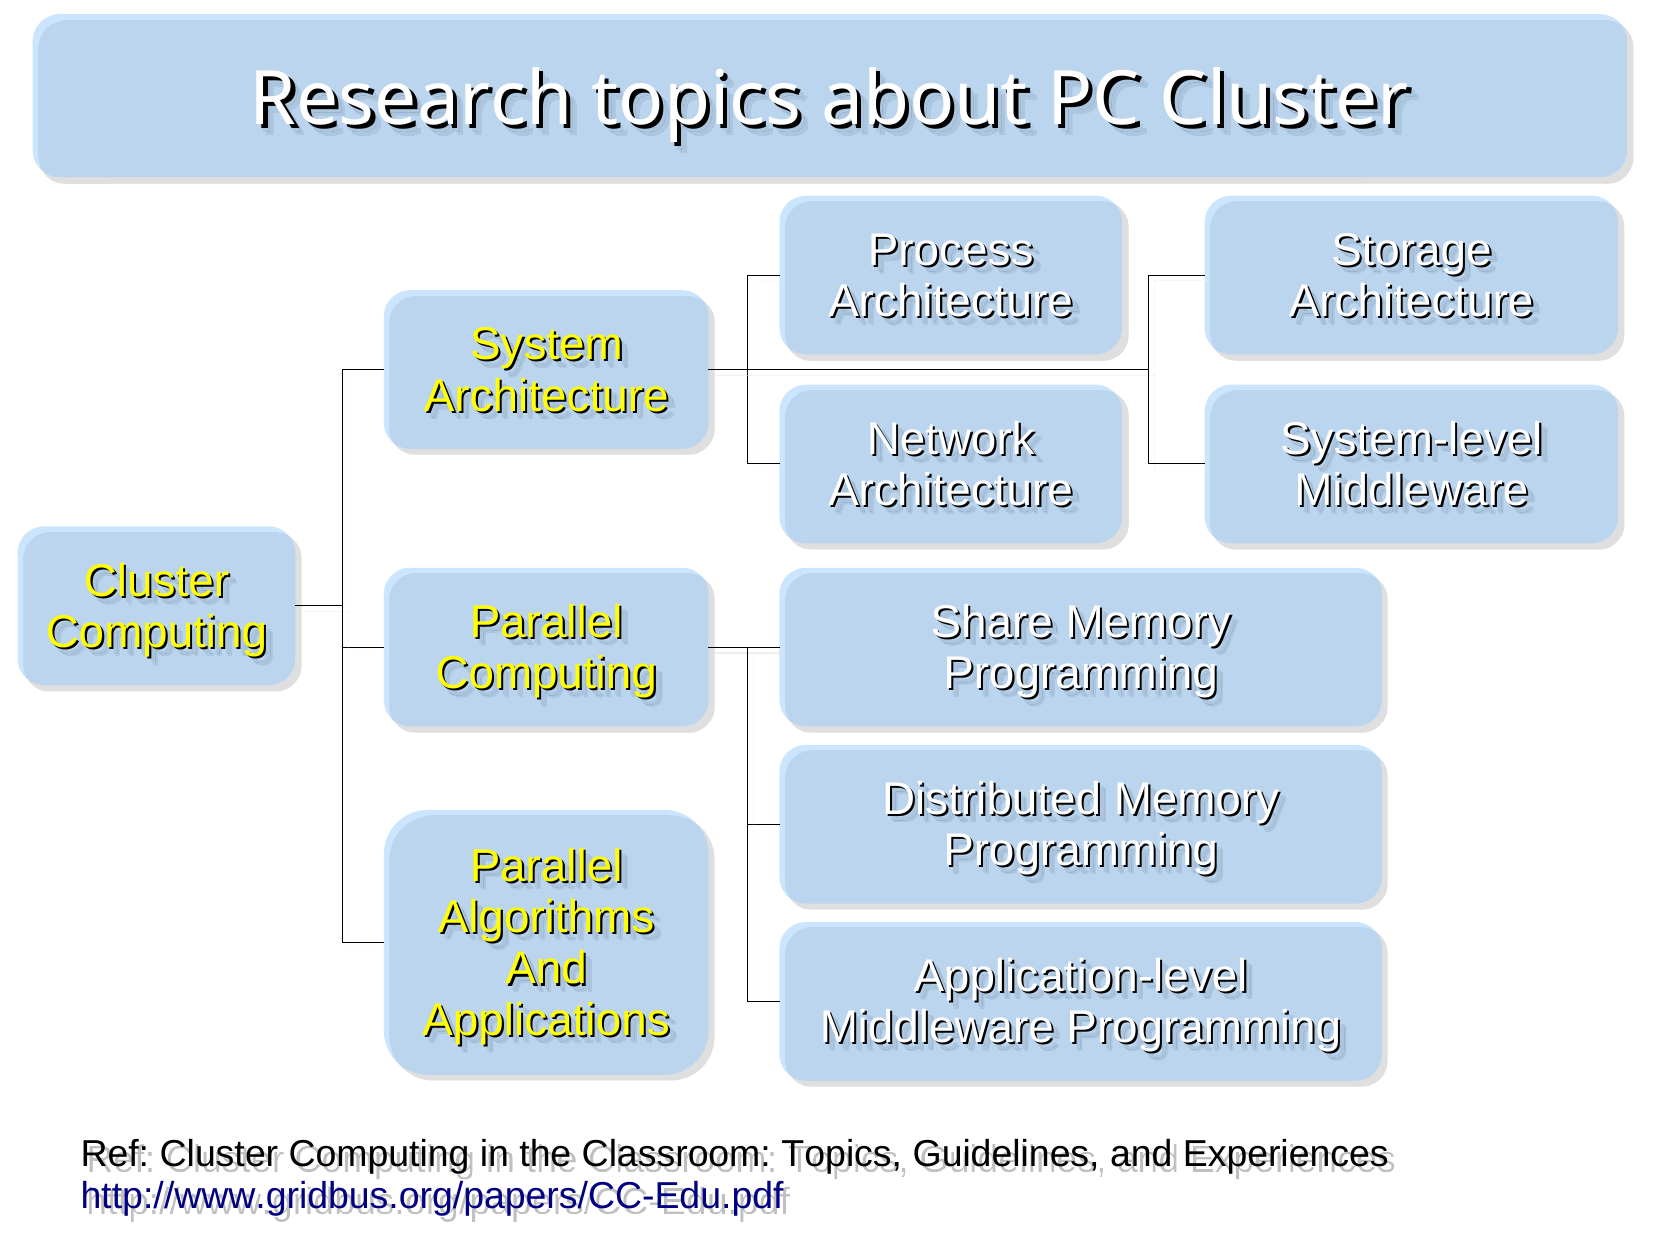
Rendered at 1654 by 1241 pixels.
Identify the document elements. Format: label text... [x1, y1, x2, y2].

text_box Network Architecture [779, 384, 1123, 544]
text_box Parallel Algorithms And Applications [383, 809, 709, 1075]
text_box Cluster Computing [17, 526, 296, 686]
text_box Application-level Middleware Programming [779, 922, 1382, 1081]
text_box Share Memory Programming [779, 567, 1382, 727]
text_box Distributed Memory Programming [779, 744, 1382, 904]
text_box Process Architecture [779, 195, 1123, 355]
text_box System-level Middleware [1204, 384, 1619, 544]
text_box Ref: Cluster Computing in the Classroom: Topics, Guidelines, and Experiences http://www.gridbus.org/papers/CC-Edu.pdf [65, 1124, 1601, 1224]
text_box Research topics about PC Cluster [32, 14, 1628, 178]
text_box System Architecture [383, 290, 709, 449]
text_box Parallel Computing [383, 567, 709, 727]
text_box Storage Architecture [1204, 195, 1619, 355]
